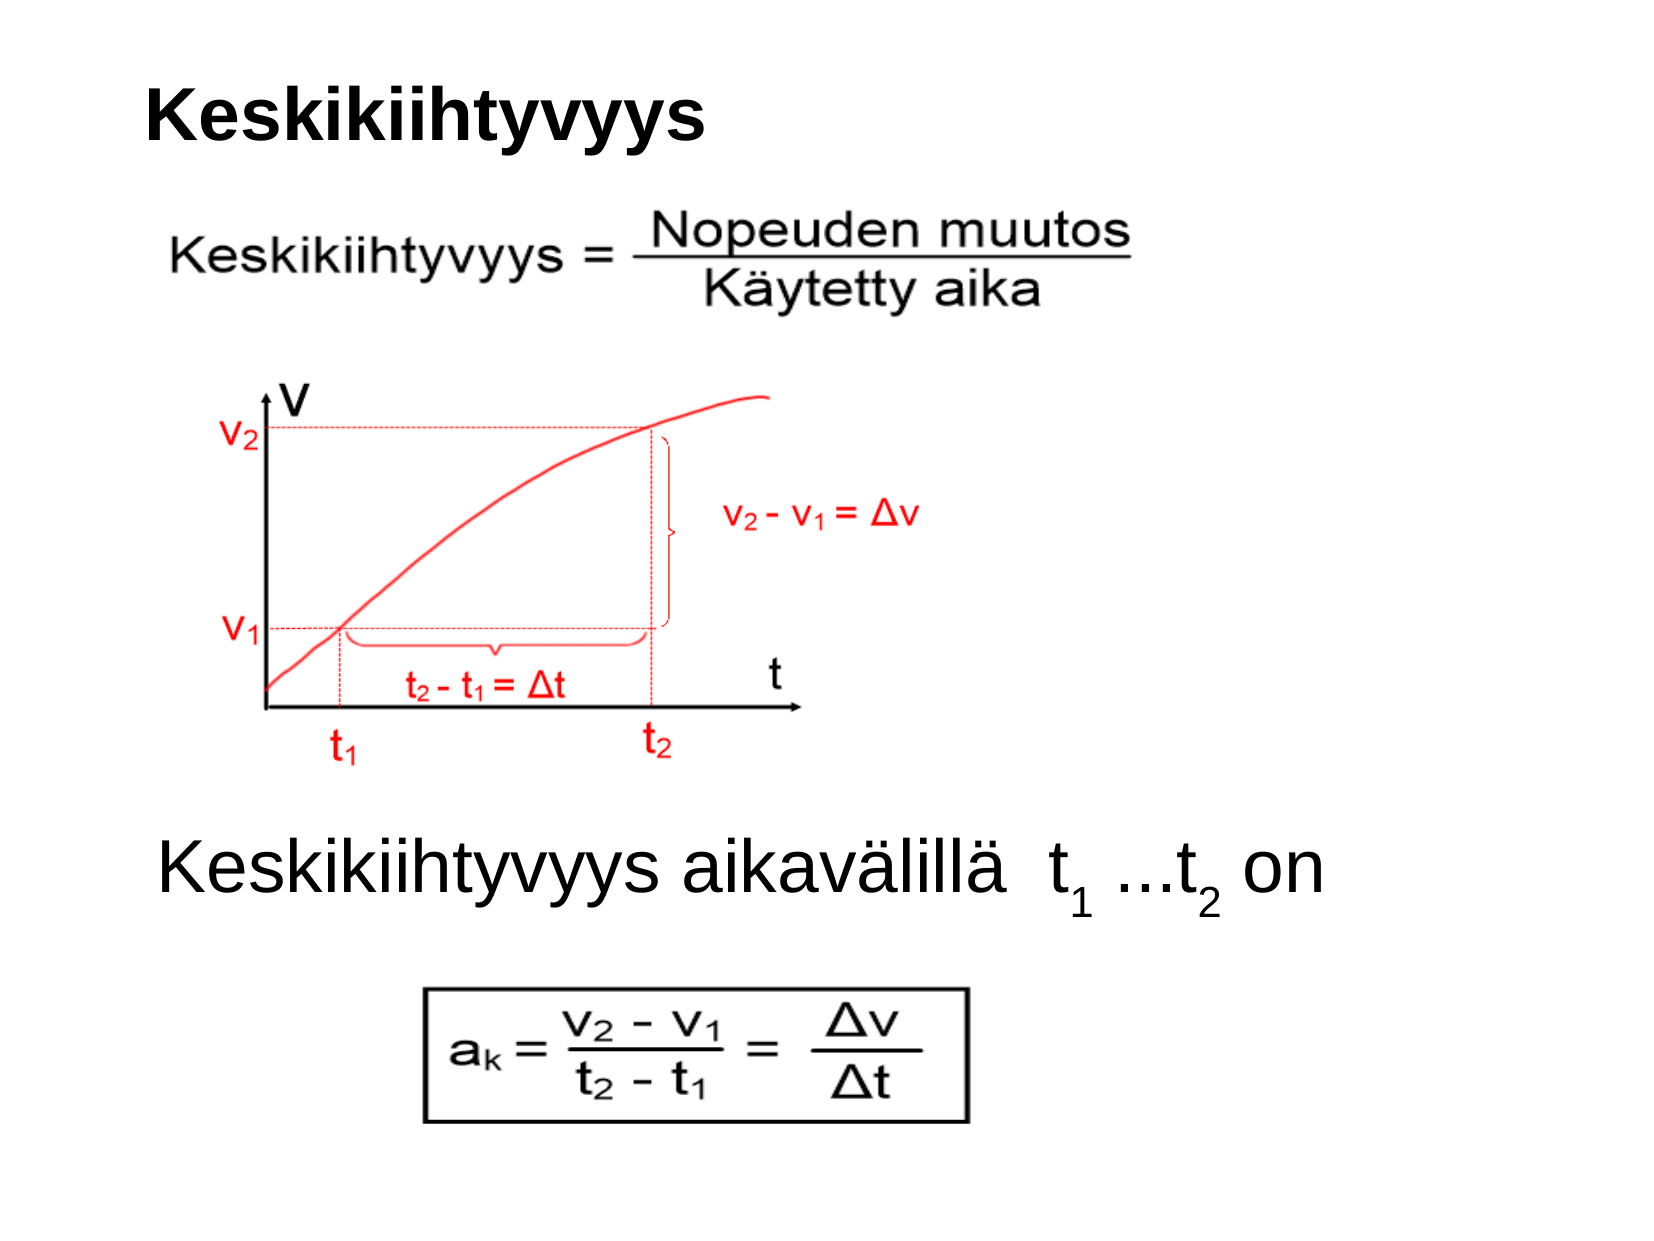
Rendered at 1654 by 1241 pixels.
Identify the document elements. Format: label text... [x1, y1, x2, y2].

picture [354, 953, 1024, 1146]
text_box Keskikiihtyvyys [129, 61, 1144, 166]
picture [182, 354, 957, 788]
picture [118, 171, 1218, 343]
text_box Keskikiihtyvyys aikavälillä t1 ...t2 on [141, 805, 1654, 1072]
